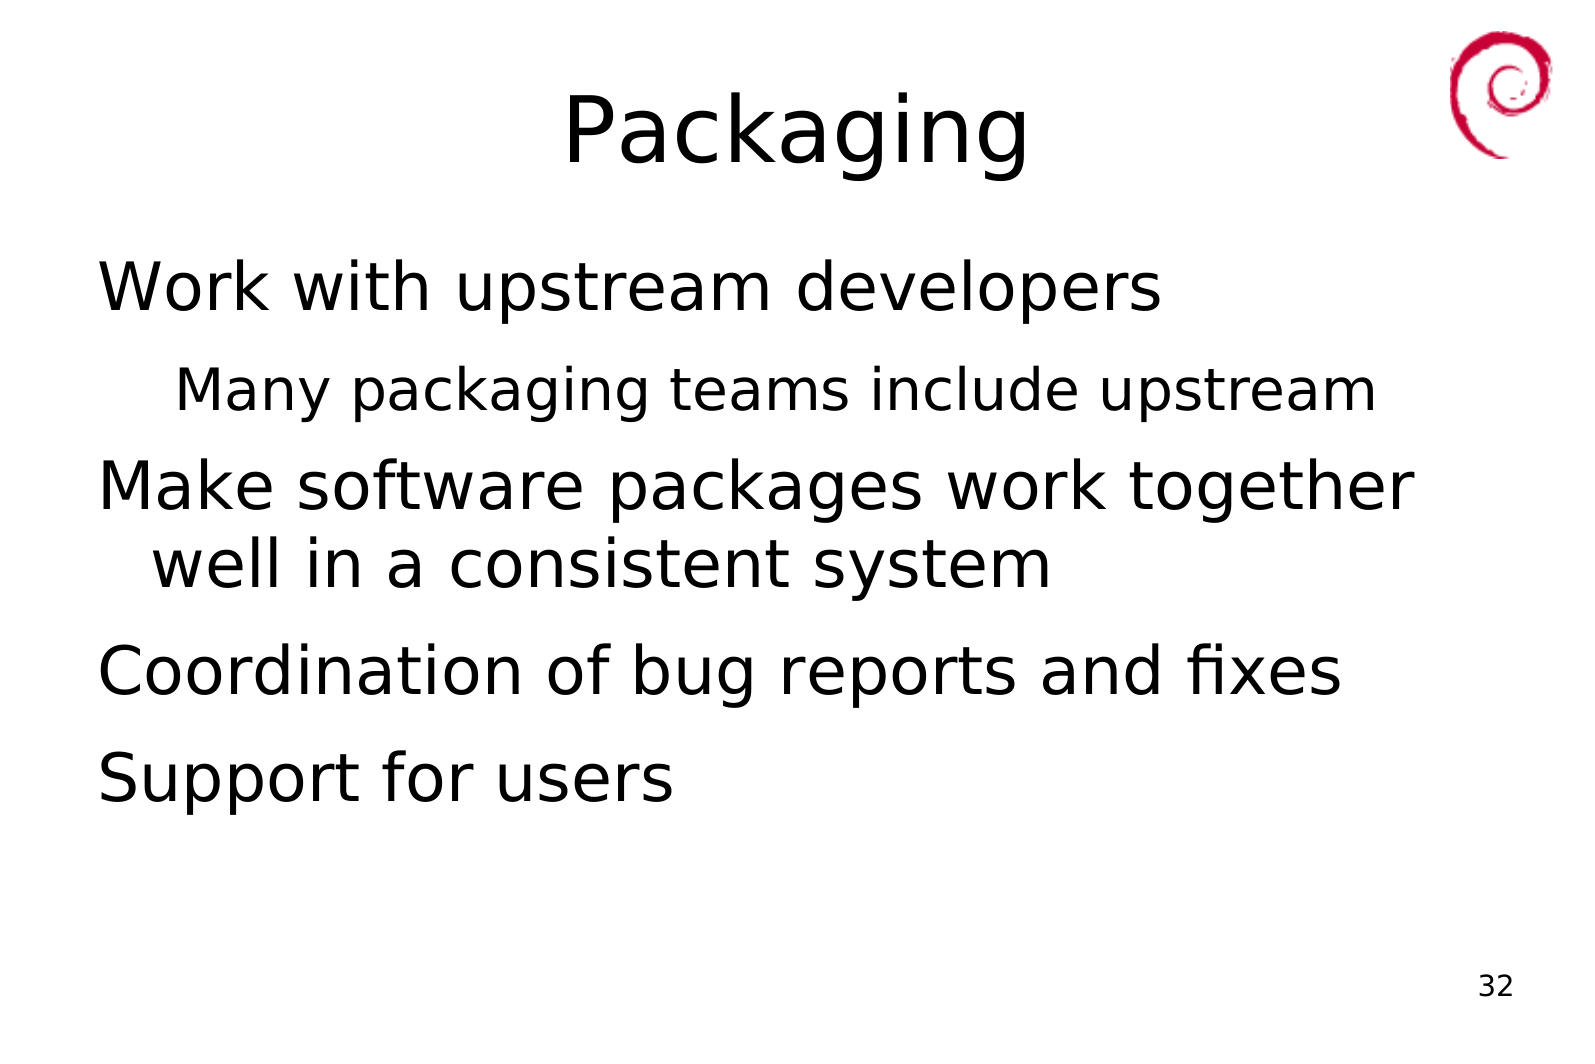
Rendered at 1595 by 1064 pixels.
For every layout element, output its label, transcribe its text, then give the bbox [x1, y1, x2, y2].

title Packaging [79, 49, 1515, 213]
picture [1450, 31, 1555, 159]
list Work with upstream developers Many packaging teams include upstream Make software packages work together well in a consistent system Coordination of bug reports and fixes Support for users [79, 248, 1515, 936]
